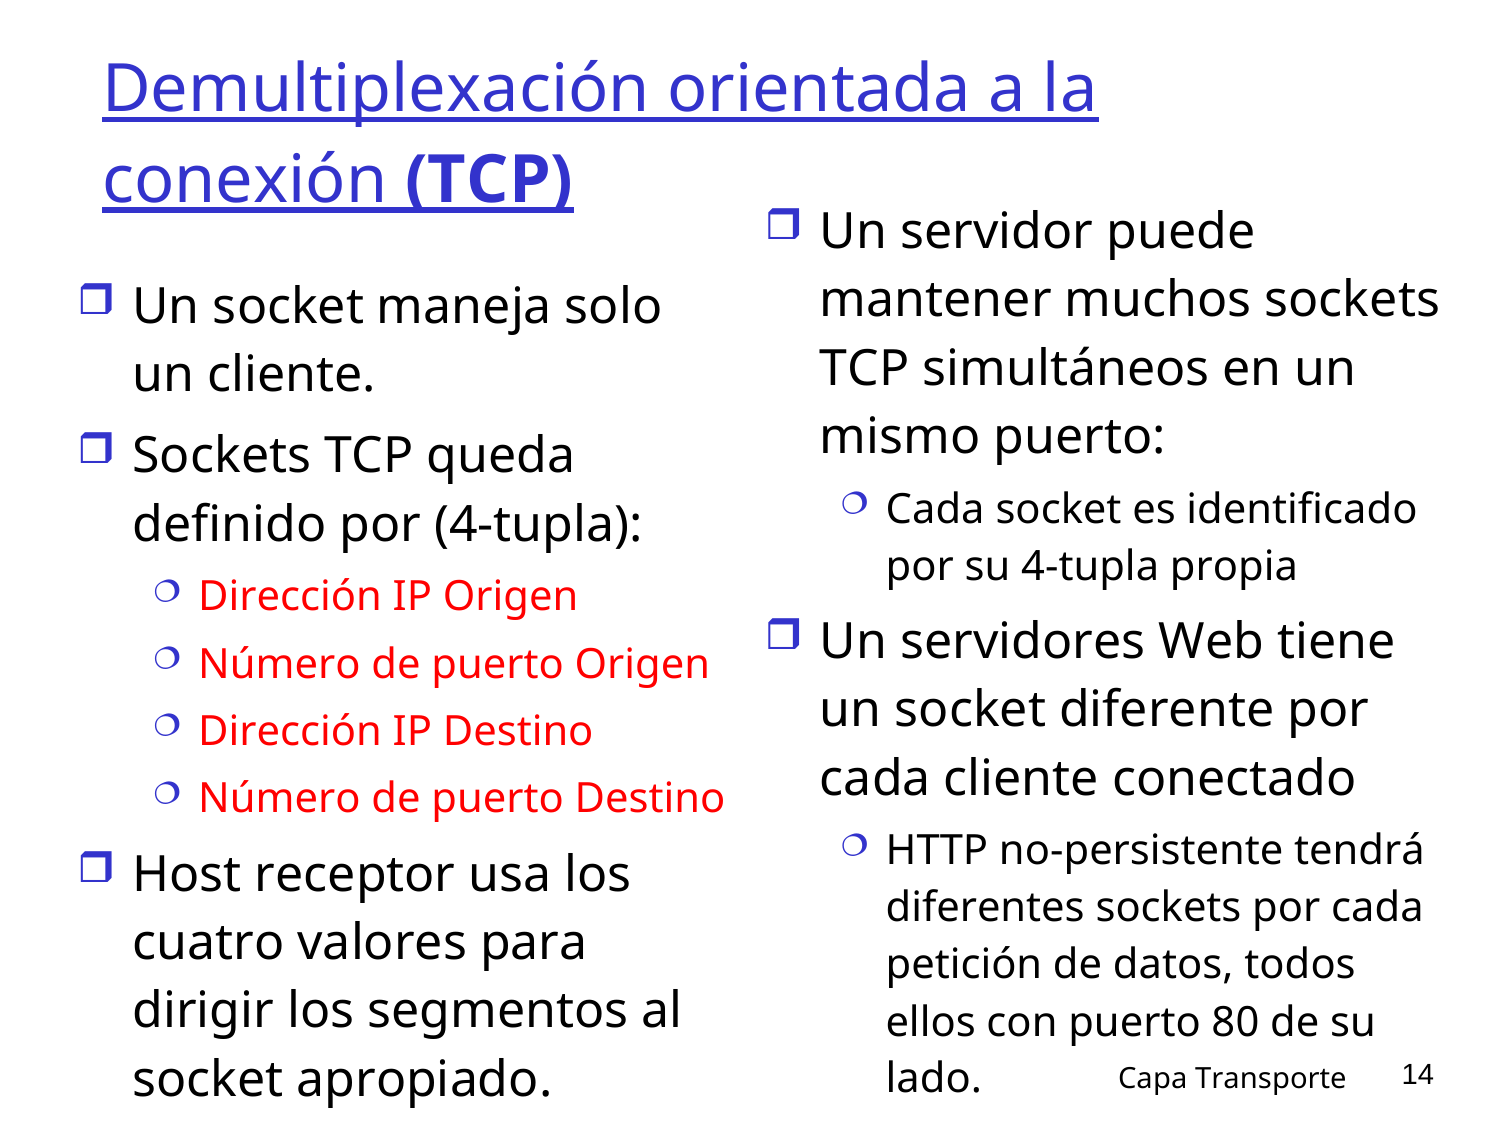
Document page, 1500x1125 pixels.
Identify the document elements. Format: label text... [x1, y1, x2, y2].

list Un servidor puede mantener muchos sockets TCP simultáneos en un mismo puerto: Cada socket es identificado por su 4-tupla propia Un servidores Web tiene un socket diferente por cada cliente conectado HTTP no-persistente tendrá diferentes sockets por cada petición de datos, todos ellos con puerto 80 de su lado. [750, 187, 1458, 1067]
title Demultiplexación orientada a la conexión (TCP) [87, 37, 1363, 225]
list Un socket maneja solo un cliente. Sockets TCP queda definido por (4-tupla): Dirección IP Origen Número de puerto Origen Dirección IP Destino Número de puerto Destino Host receptor usa los cuatro valores para dirigir los segmentos al socket apropiado. [62, 262, 750, 1058]
